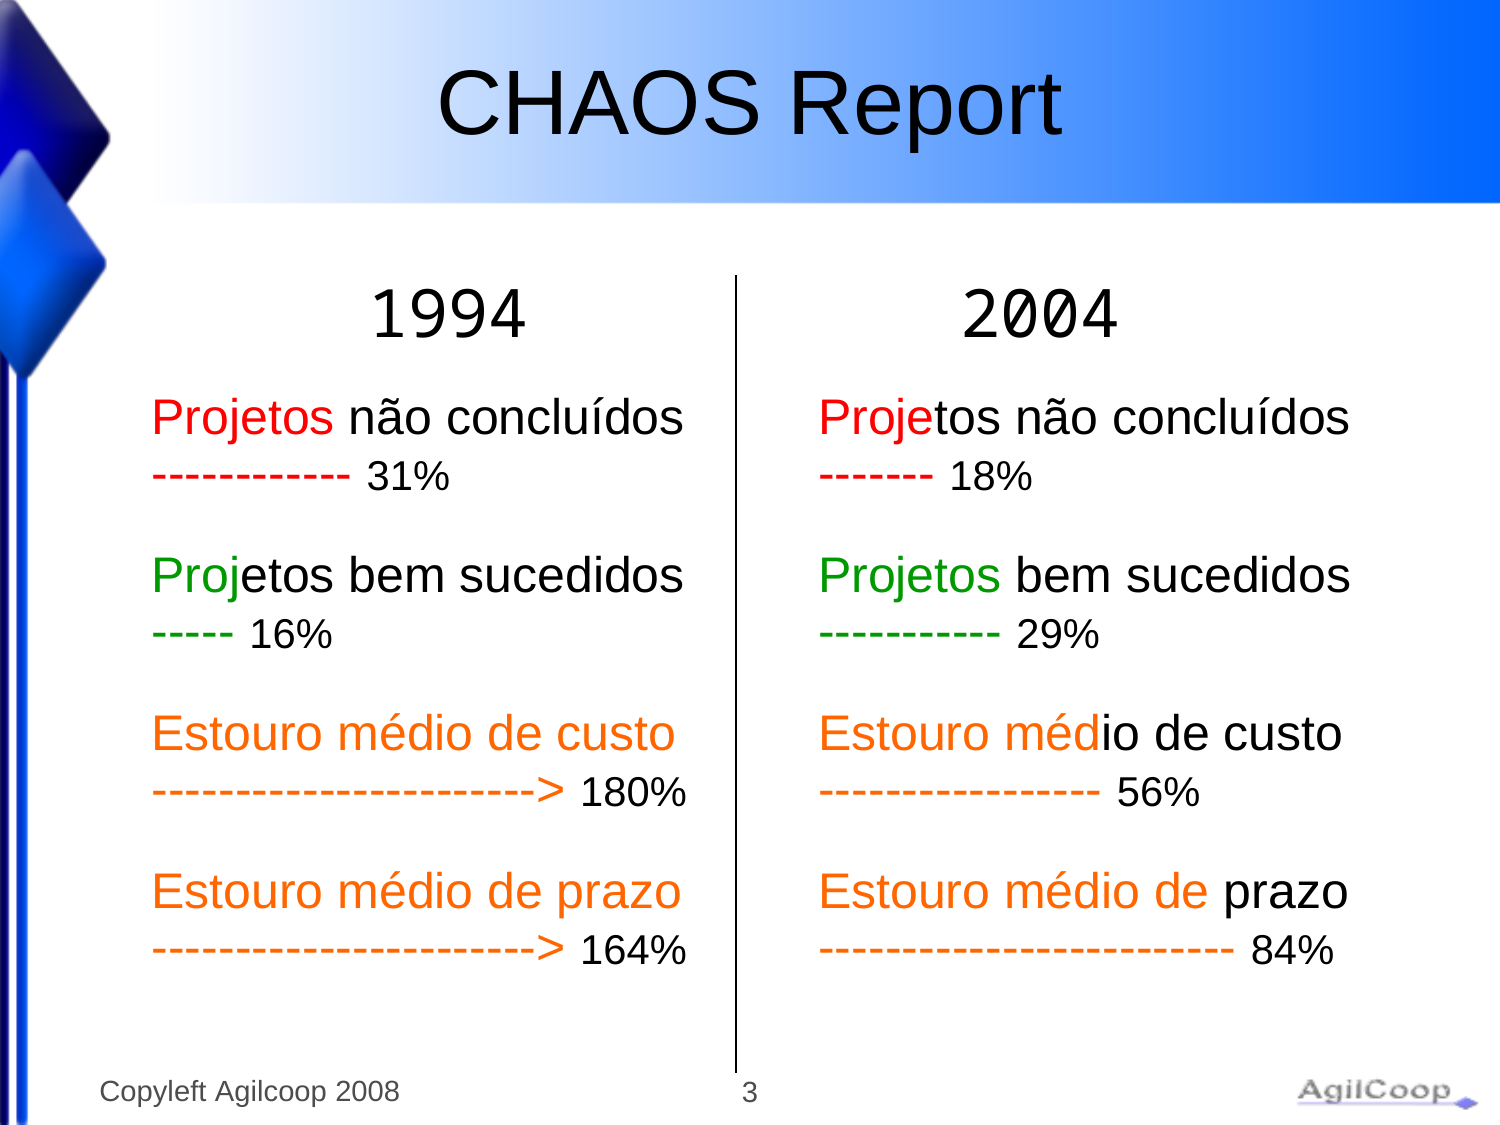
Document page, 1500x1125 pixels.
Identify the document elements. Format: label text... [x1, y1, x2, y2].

text_box 2004 [946, 258, 1152, 365]
text_box 1994 [354, 258, 554, 365]
text_box Projetos não concluídos ------- 18% Projetos bem sucedidos ----------- 29% Estouro médio de custo ----------------- 56% Estouro médio de prazo ------------------------- 84% [803, 381, 1388, 983]
picture [0, 0, 1500, 1125]
title CHAOS Report [75, 8, 1426, 197]
text_box Projetos não concluídos ------------ 31% Projetos bem sucedidos ----- 16% Estouro médio de custo -----------------------> 180% Estouro médio de prazo -----------------------> 164% [136, 381, 739, 983]
